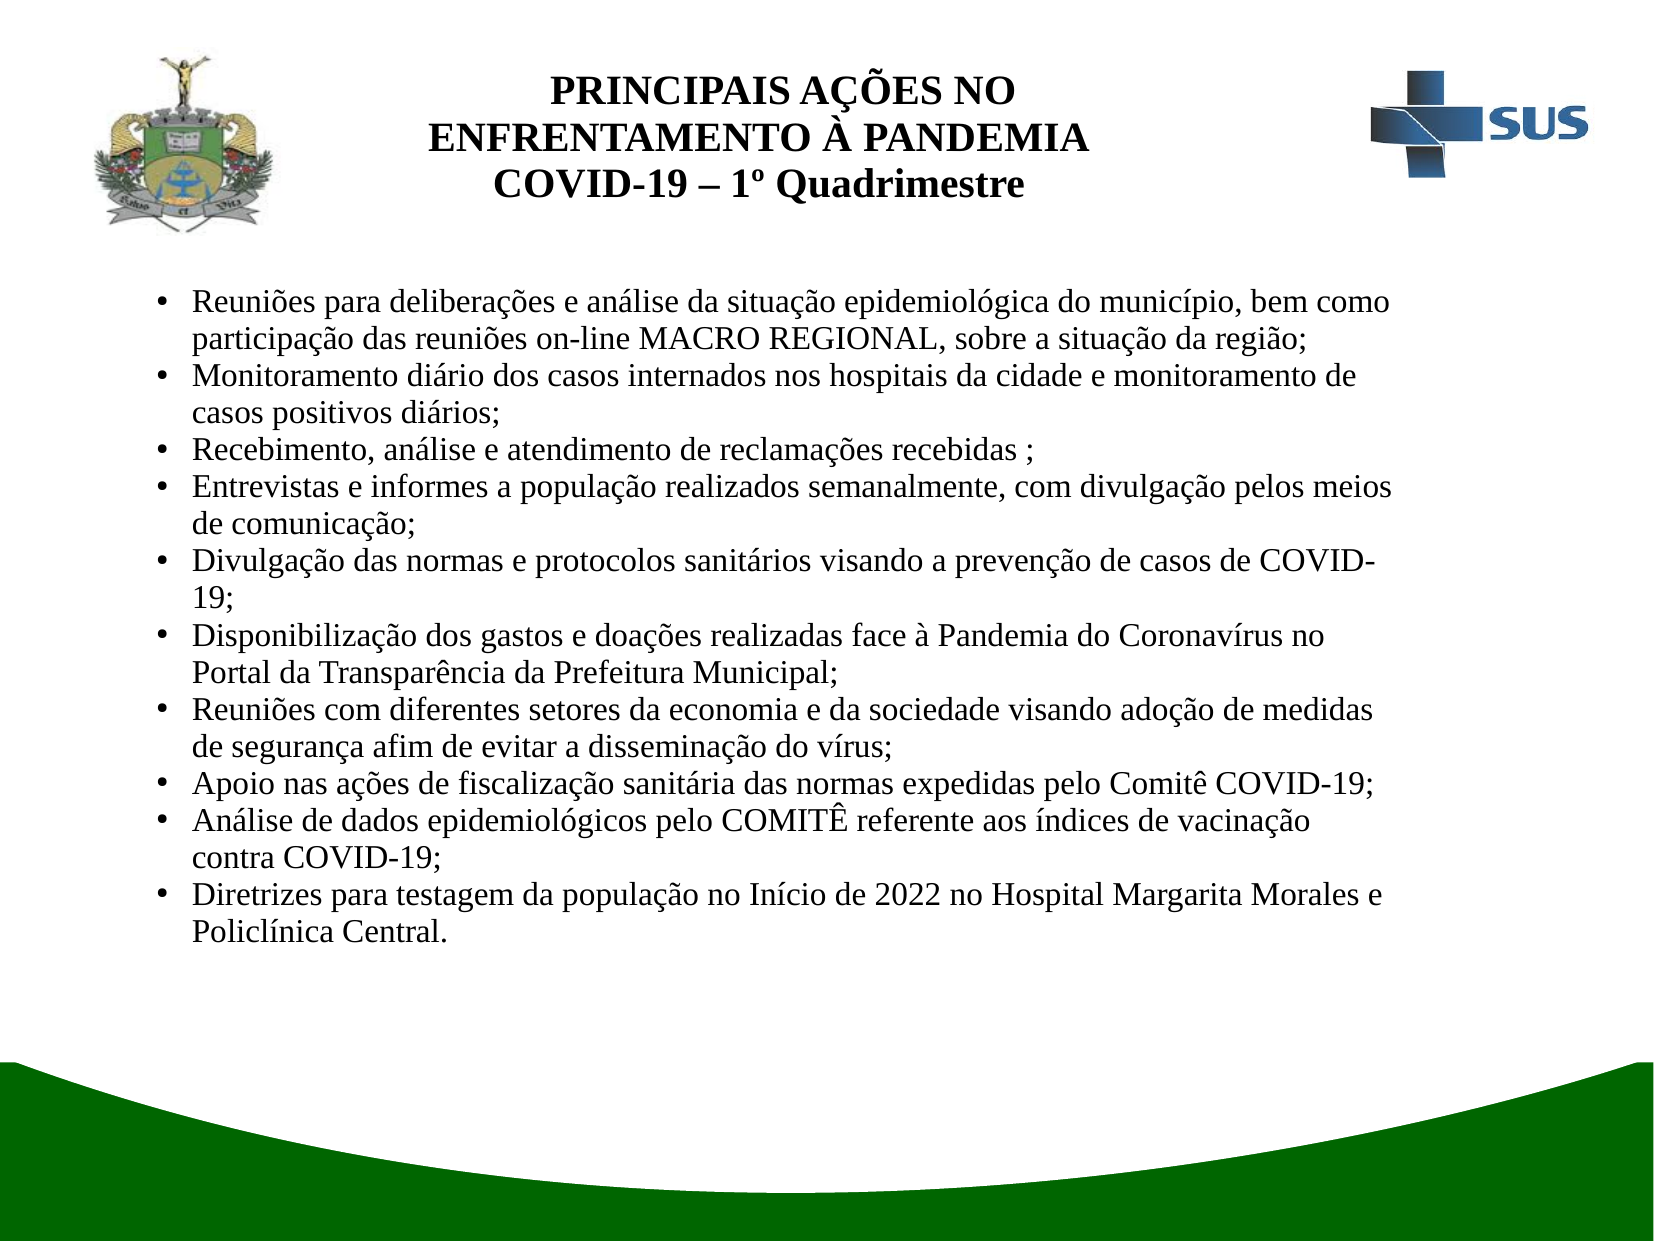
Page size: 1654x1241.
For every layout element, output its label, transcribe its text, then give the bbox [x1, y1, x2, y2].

text_box Reuniões para deliberações e análise da situação epidemiológica do município, bem como participação das reuniões on-line MACRO REGIONAL, sobre a situação da região; Monitoramento diário dos casos internados nos hospitais da cidade e monitoramento de casos positivos diários; Recebimento, análise e atendimento de reclamações recebidas ; Entrevistas e informes a população realizados semanalmente, com divulgação pelos meios de comunicação; Divulgação das normas e protocolos sanitários visando a prevenção de casos de COVID-19; Disponibilização dos gastos e doações realizadas face à Pandemia do Coronavírus no Portal da Transparência da Prefeitura Municipal; Reuniões com diferentes setores da economia e da sociedade visando adoção de medidas de segurança afim de evitar a disseminação do vírus; Apoio nas ações de fiscalização sanitária das normas expedidas pelo Comitê COVID-19; Análise de dados epidemiológicos pelo COMITÊ referente aos índices de vacinação contra COVID-19; Diretrizes para testagem da população no Início de 2022 no Hospital Margarita Morales e Policlínica Central. [141, 275, 1418, 1033]
picture [1370, 70, 1595, 178]
text_box PRINCIPAIS AÇÕES NO ENFRENTAMENTO À PANDEMIA COVID-19 – 1º Quadrimestre [413, 60, 1307, 260]
picture [82, 47, 284, 249]
text_box [0, 1056, 1654, 1241]
